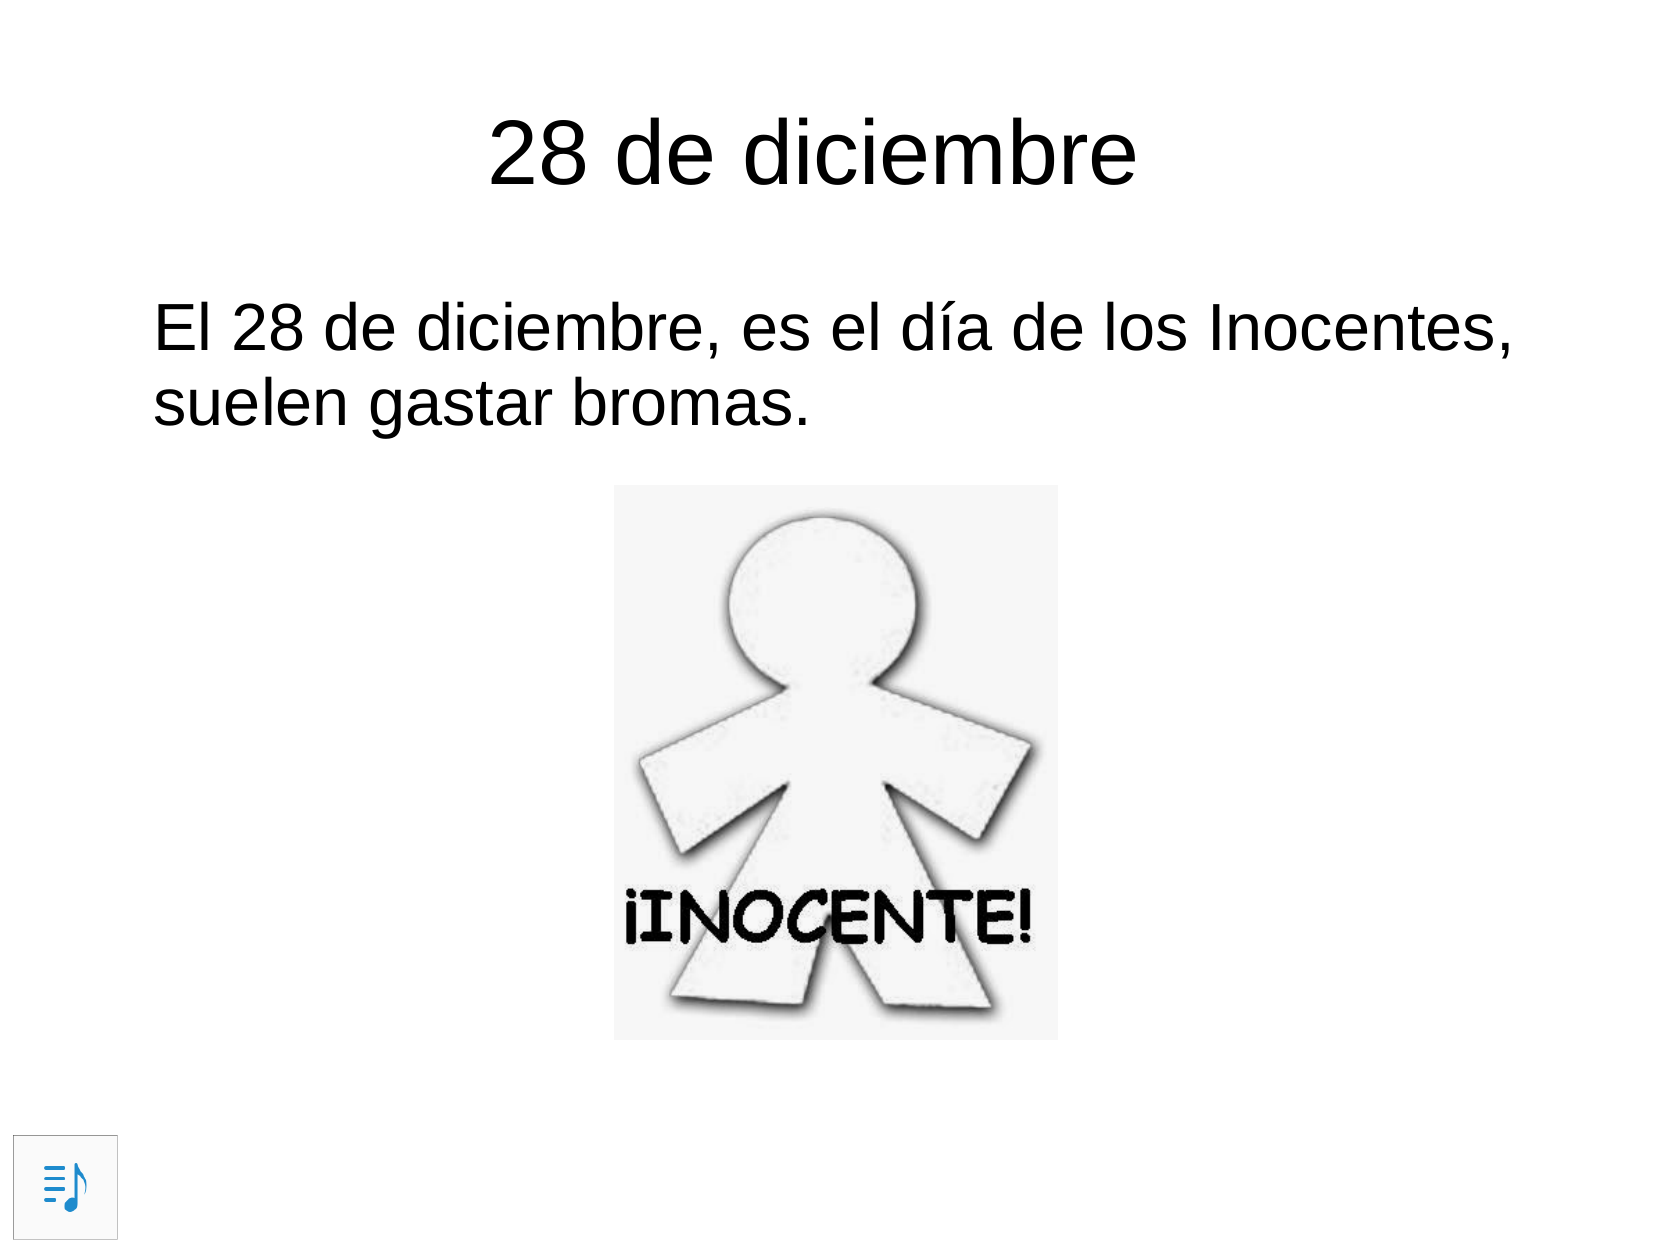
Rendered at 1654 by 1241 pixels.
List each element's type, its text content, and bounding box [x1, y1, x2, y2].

picture [614, 485, 1058, 1040]
title 28 de diciembre [82, 49, 1571, 257]
list El 28 de diciembre, es el día de los Inocentes, suelen gastar bromas. [82, 290, 1571, 1010]
text_box [11, 1133, 119, 1241]
